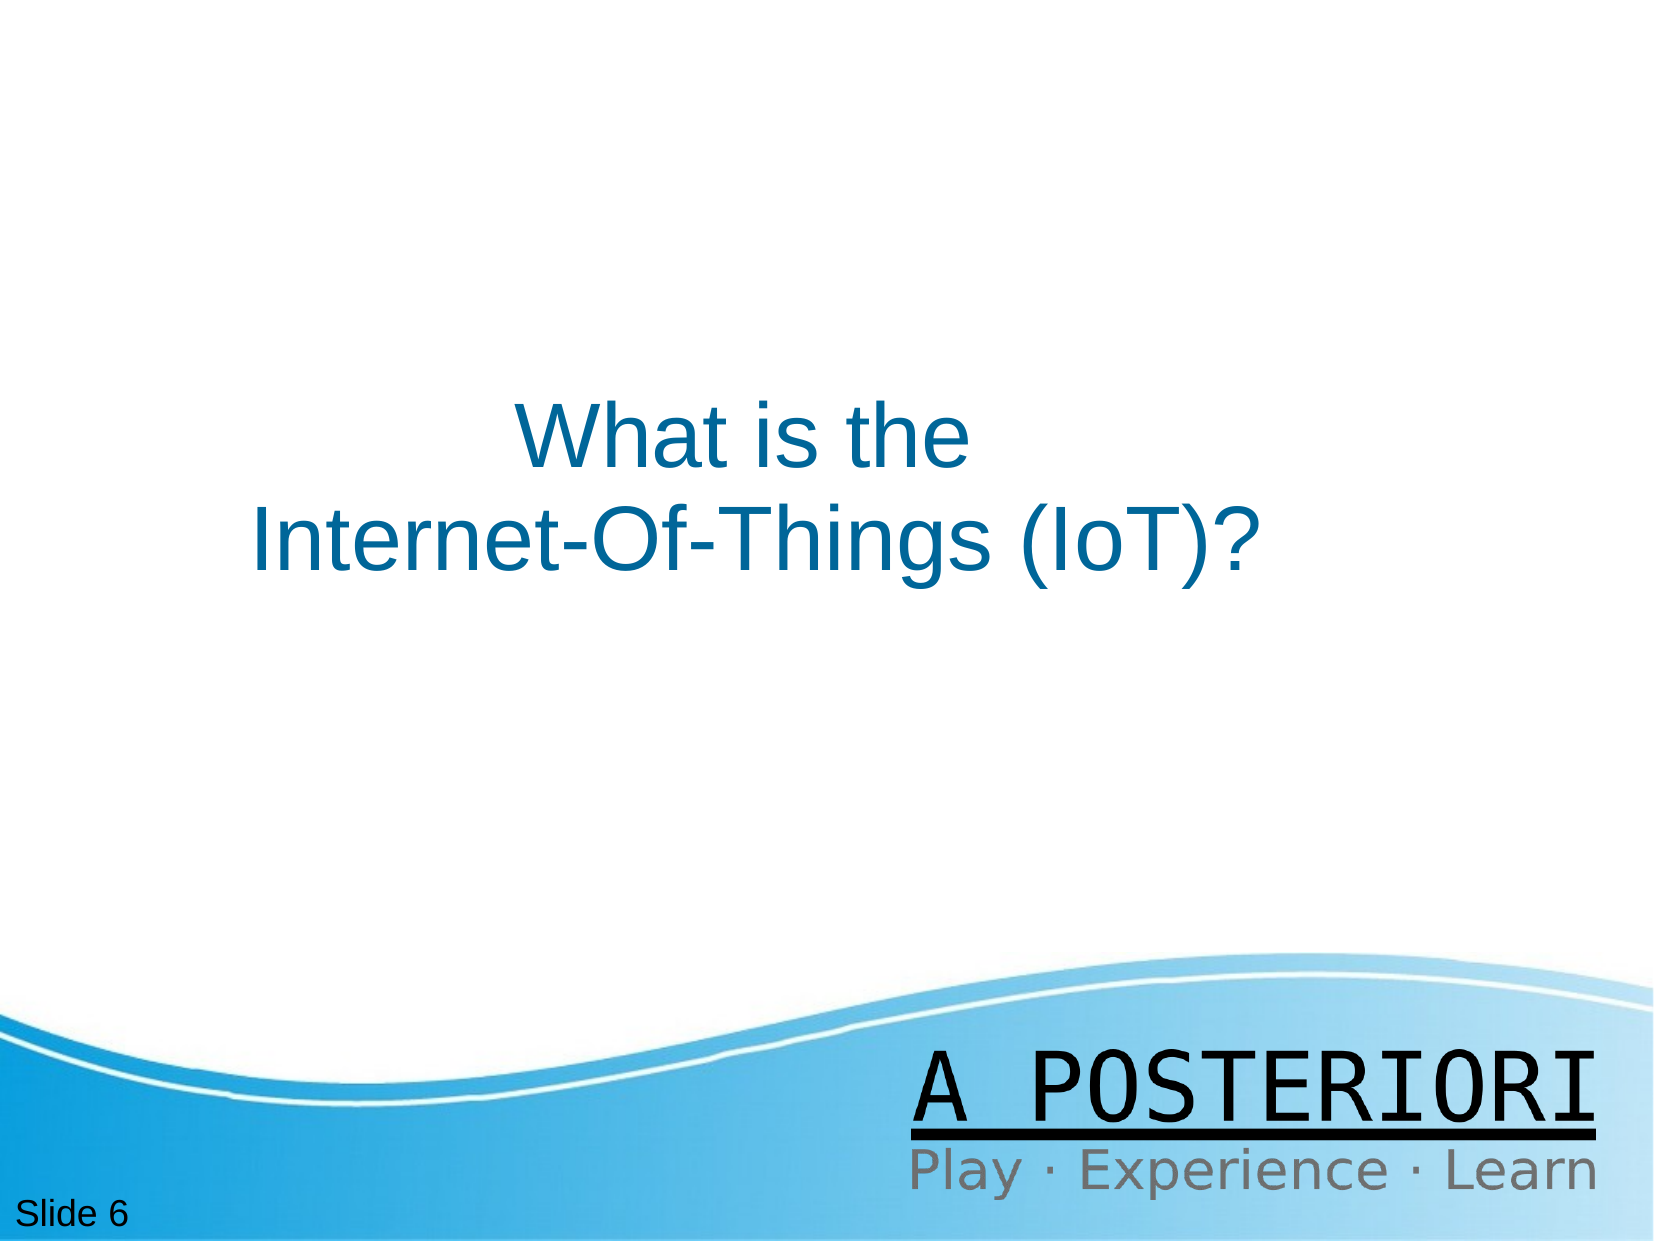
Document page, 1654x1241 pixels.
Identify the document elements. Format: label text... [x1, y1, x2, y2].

title What is the Internet-Of-Things (IoT)? [0, 384, 1489, 592]
picture [0, 952, 1654, 1241]
